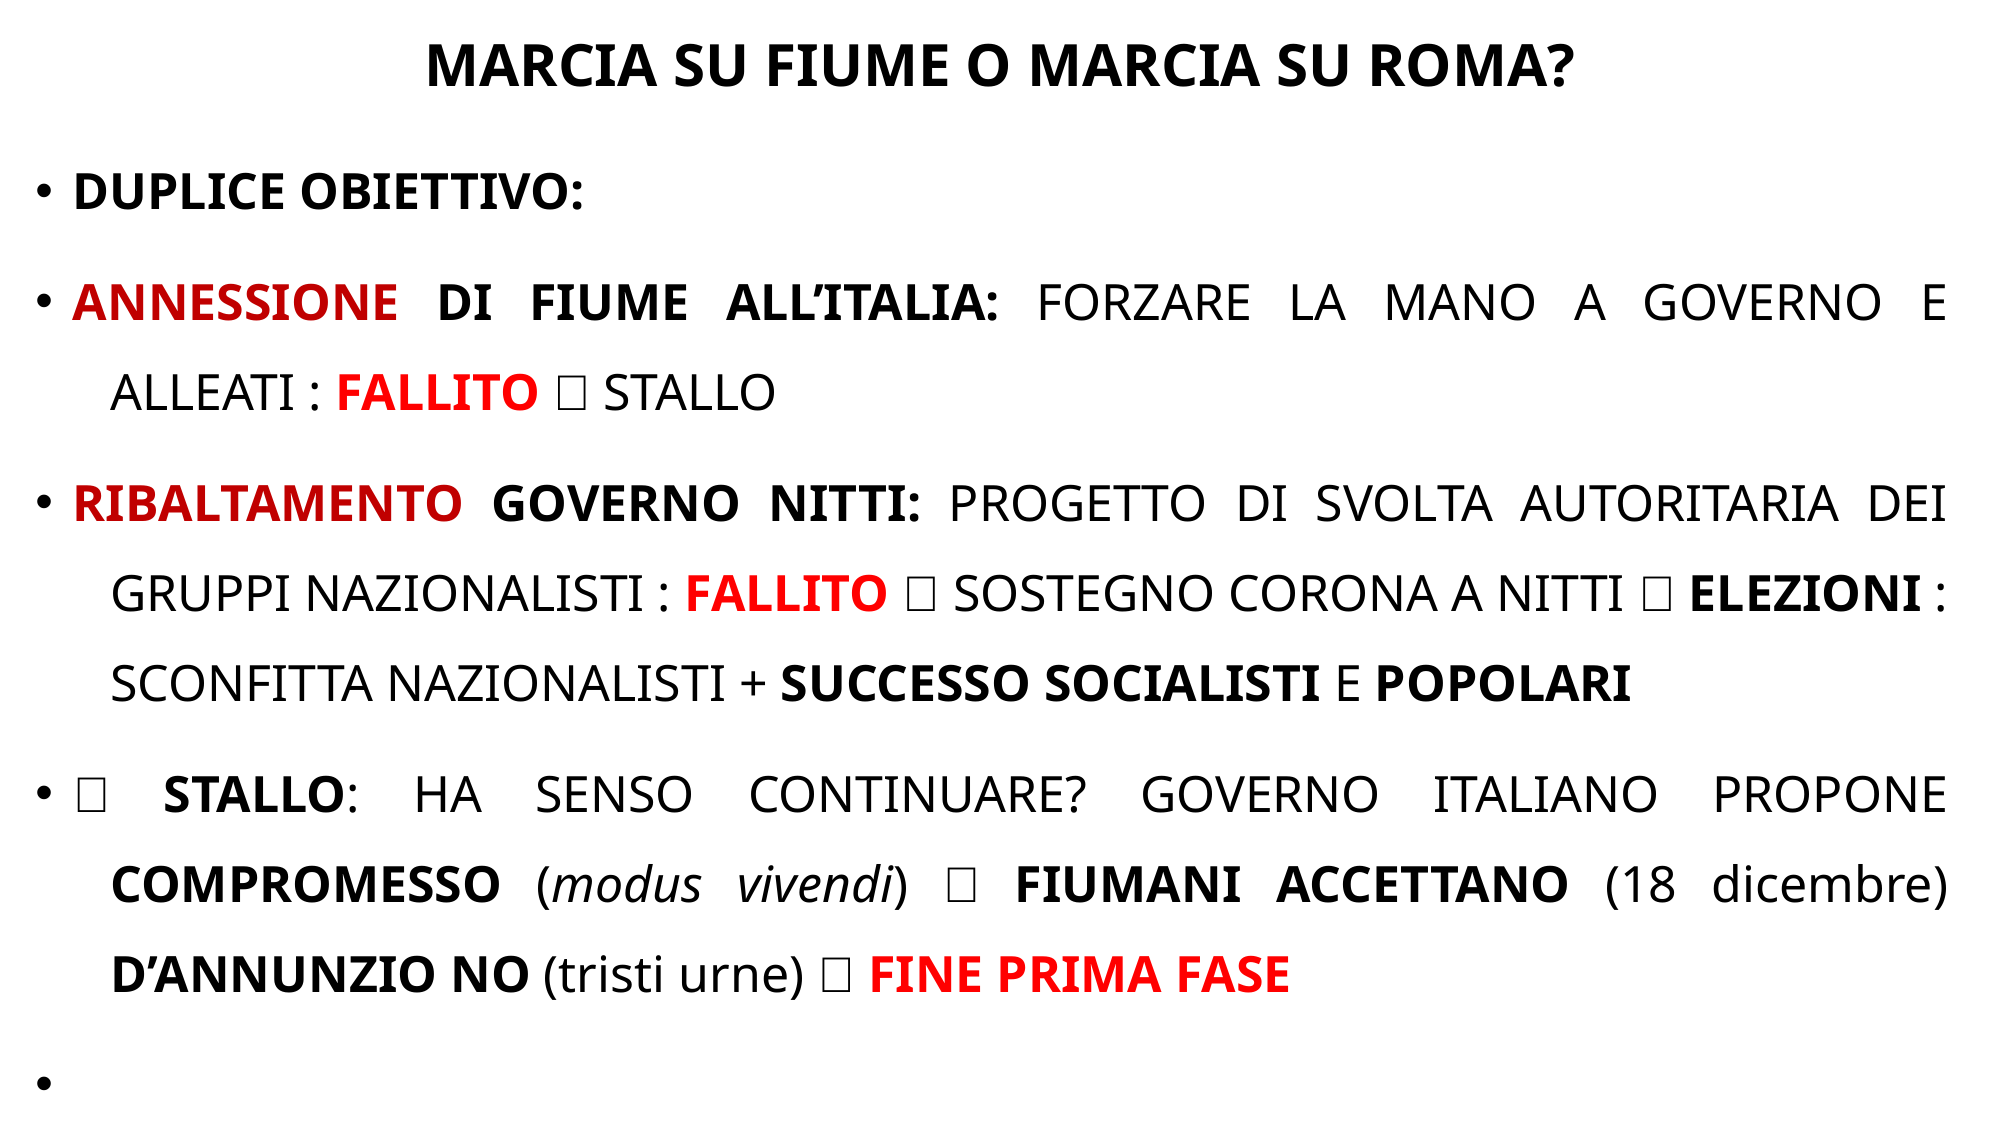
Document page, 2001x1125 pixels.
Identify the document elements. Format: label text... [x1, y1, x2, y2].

list DUPLICE OBIETTIVO: ANNESSIONE DI FIUME ALL’ITALIA: FORZARE LA MANO A GOVERNO E ALLEATI : FALLITO  STALLO RIBALTAMENTO GOVERNO NITTI: PROGETTO DI SVOLTA AUTORITARIA DEI GRUPPI NAZIONALISTI : FALLITO  SOSTEGNO CORONA A NITTI  ELEZIONI : SCONFITTA NAZIONALISTI + SUCCESSO SOCIALISTI E POPOLARI  STALLO: HA SENSO CONTINUARE? GOVERNO ITALIANO PROPONE COMPROMESSO (modus vivendi)  FIUMANI ACCETTANO (18 dicembre) D’ANNUNZIO NO (tristi urne)  FINE PRIMA FASE [20, 122, 1964, 1093]
title MARCIA SU FIUME O MARCIA SU ROMA? [137, 13, 1863, 122]
